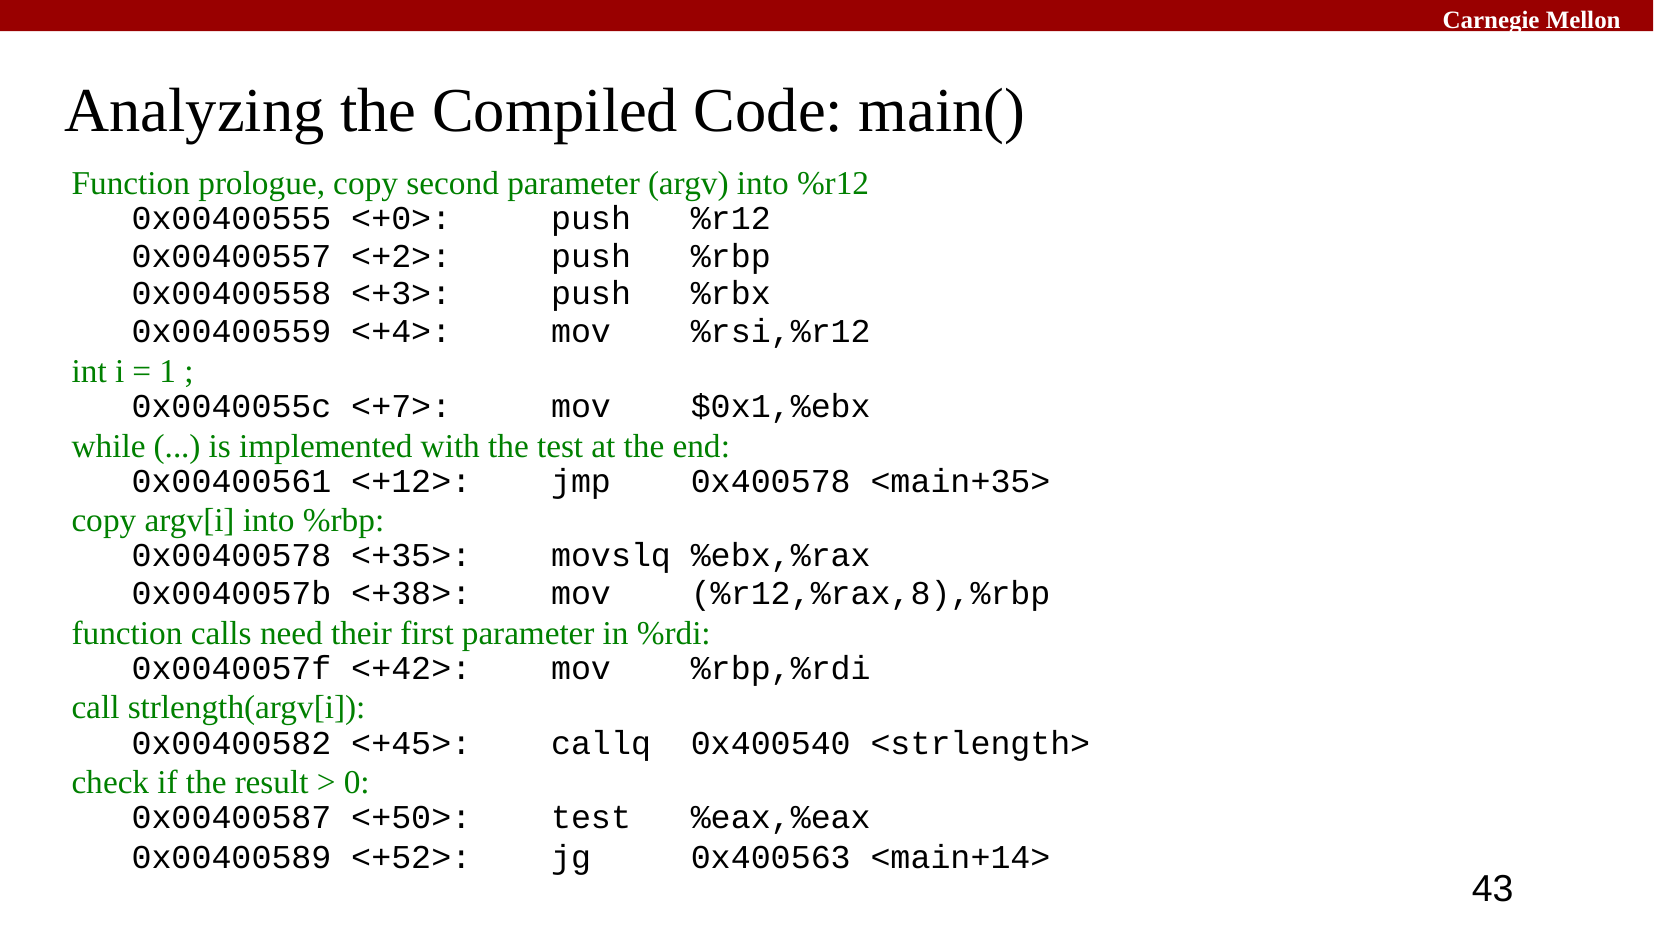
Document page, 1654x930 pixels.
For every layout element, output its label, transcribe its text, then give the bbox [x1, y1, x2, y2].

title Analyzing the Compiled Code: main() [64, 58, 1576, 163]
subtitle Function prologue, copy second parameter (argv) into %r12 0x00400555 <+0>: push %r12 0x00400557 <+2>: push %rbp 0x00400558 <+3>: push %rbx 0x00400559 <+4>: mov %rsi,%r12 int i = 1 ; 0x0040055c <+7>: mov $0x1,%ebx while (...) is implemented with the test at the end: 0x00400561 <+12>: jmp 0x400578 <main+35> copy argv[i] into %rbp: 0x00400578 <+35>: movslq %ebx,%rax 0x0040057b <+38>: mov (%r12,%rax,8),%rbp function calls need their first parameter in %rdi: 0x0040057f <+42>: mov %rbp,%rdi call strlength(argv[i]): 0x00400582 <+45>: callq 0x400540 <strlength> check if the result > 0: 0x00400587 <+50>: test %eax,%eax 0x00400589 <+52>: jg 0x400563 <main+14> [71, 164, 1576, 879]
